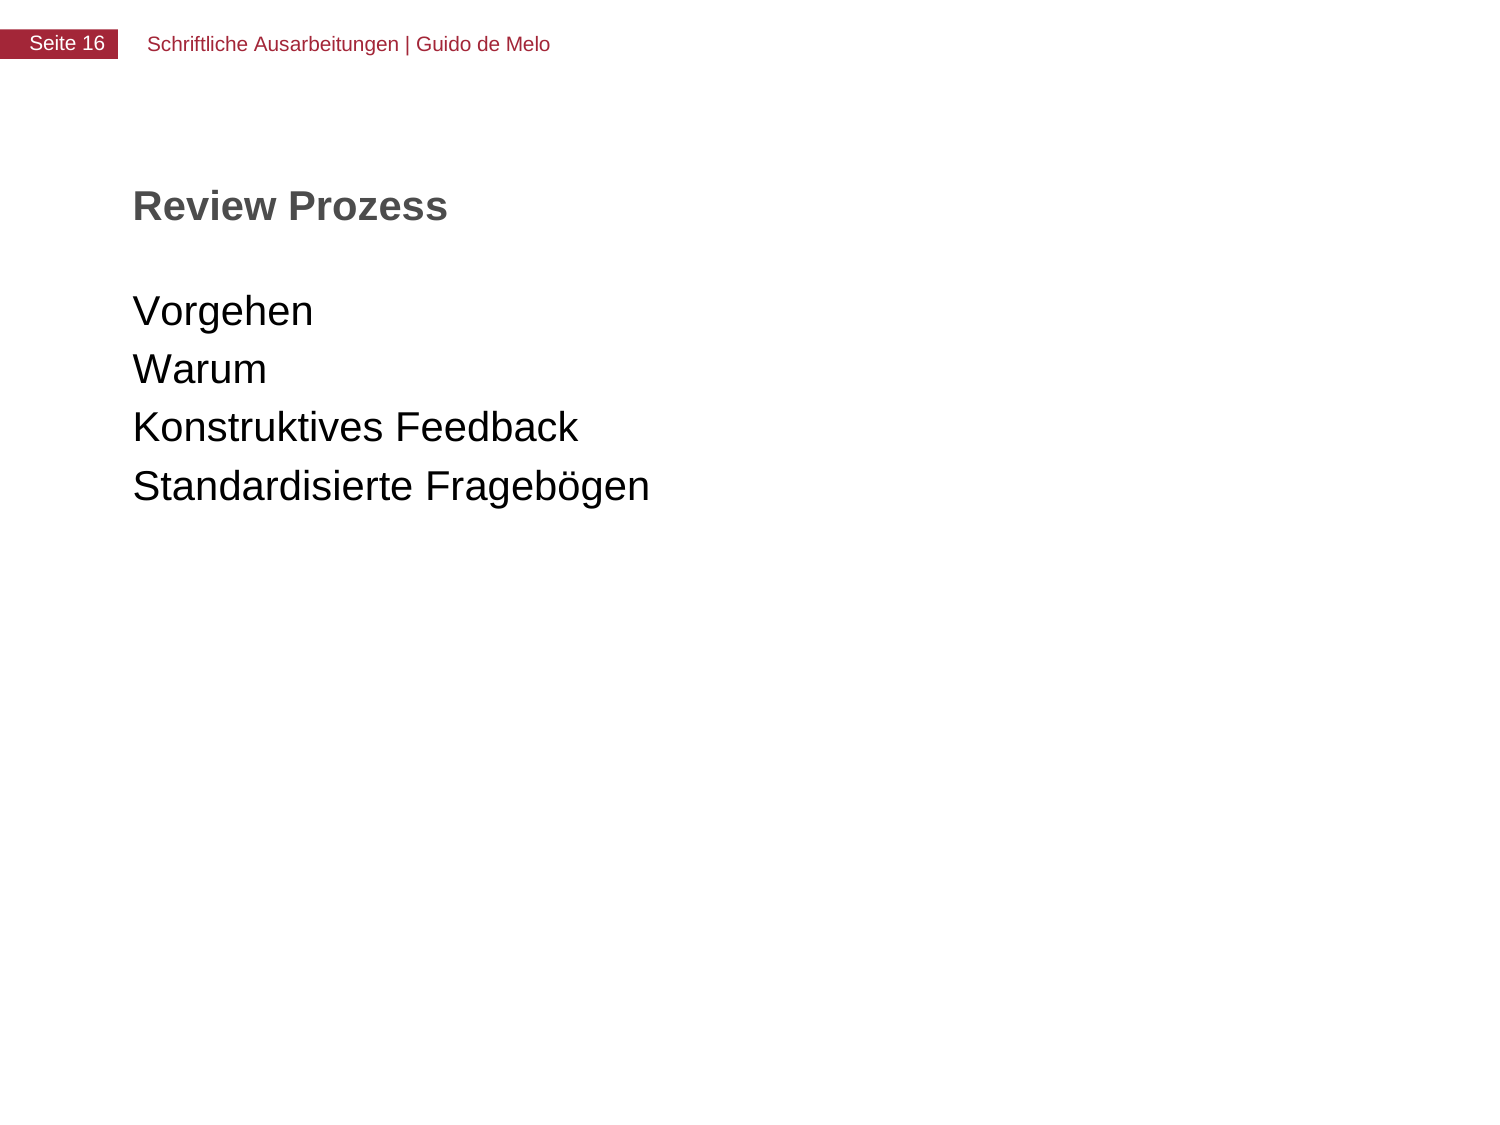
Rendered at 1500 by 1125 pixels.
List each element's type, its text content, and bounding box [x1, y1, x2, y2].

title Review Prozess [132, 149, 1413, 258]
list Vorgehen Warum Konstruktives Feedback Standardisierte Fragebögen [132, 287, 1371, 888]
